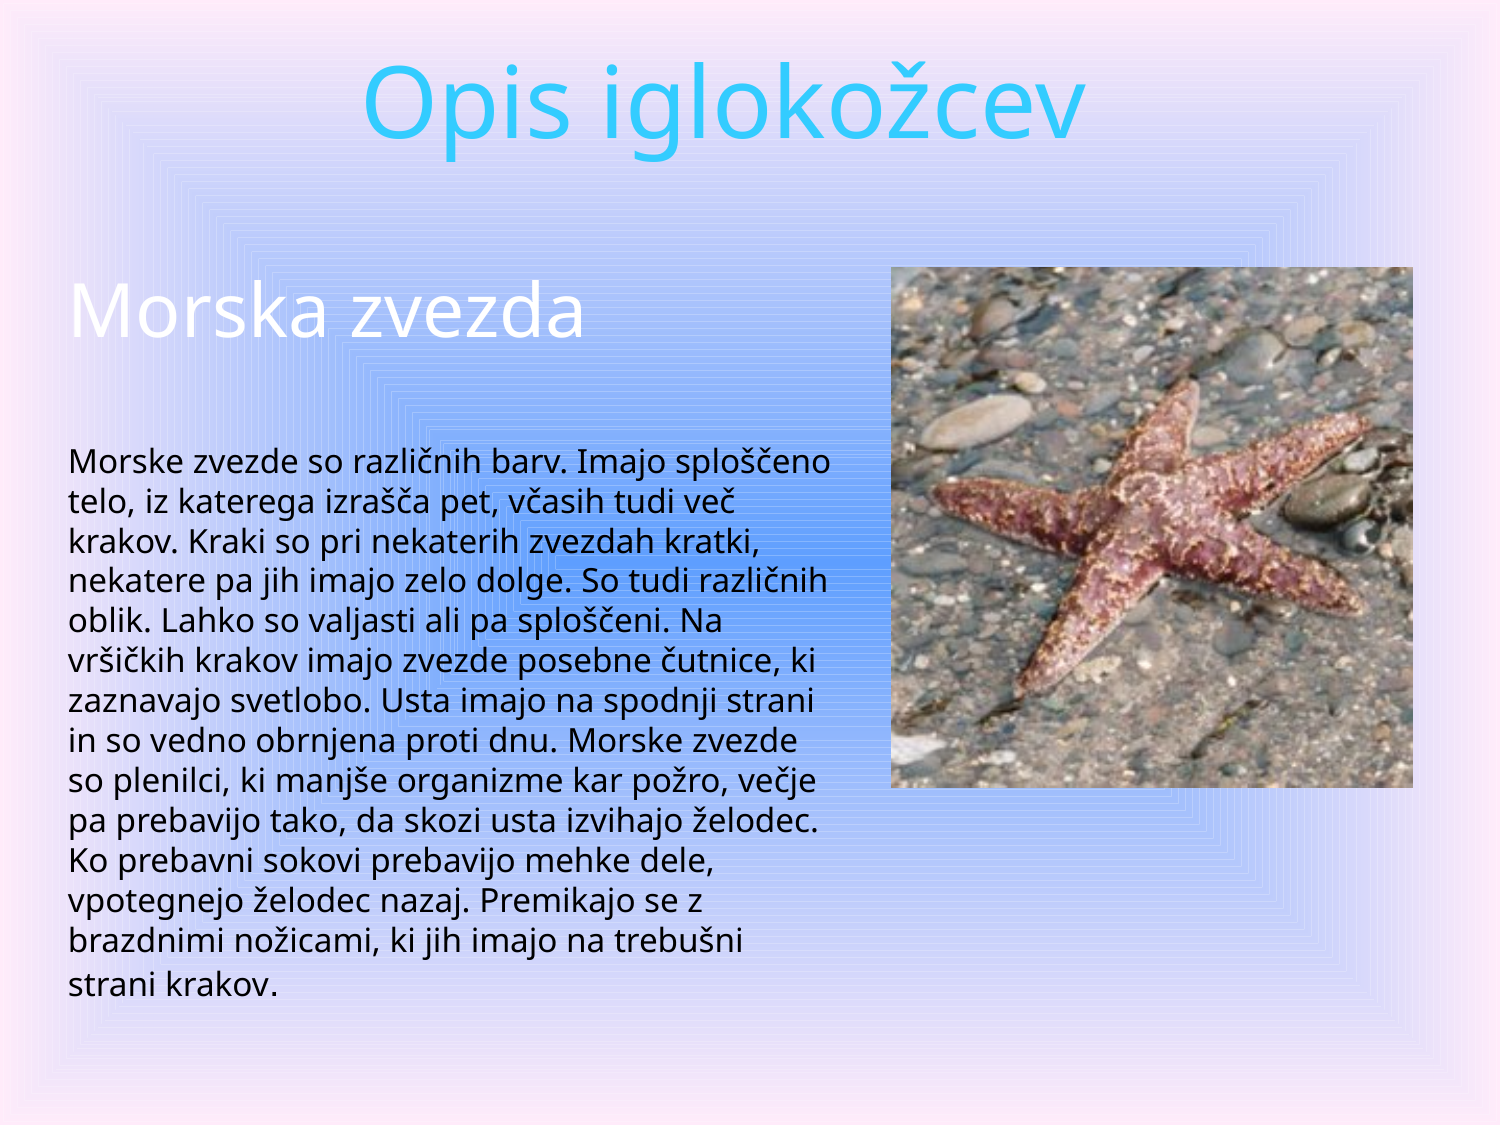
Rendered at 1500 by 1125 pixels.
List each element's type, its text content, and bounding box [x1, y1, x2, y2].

picture [891, 267, 1413, 788]
text_box Opis iglokožcev [277, 31, 1169, 220]
text_box Morske zvezde so različnih barv. Imajo sploščeno telo, iz katerega izrašča pet, včasih tudi več krakov. Kraki so pri nekaterih zvezdah kratki, nekatere pa jih imajo zelo dolge. So tudi različnih oblik. Lahko so valjasti ali pa sploščeni. Na vršičkih krakov imajo zvezde posebne čutnice, ki zaznavajo svetlobo. Usta imajo na spodnji strani in so vedno obrnjena proti dnu. Morske zvezde so plenilci, ki manjše organizme kar požro, večje pa prebavijo tako, da skozi usta izvihajo želodec. Ko prebavni sokovi prebavijo mehke dele, vpotegnejo želodec nazaj. Premikajo se z brazdnimi nožicami, ki jih imajo na trebušni strani krakov. [53, 432, 857, 1012]
text_box Morska zvezda [53, 255, 657, 362]
